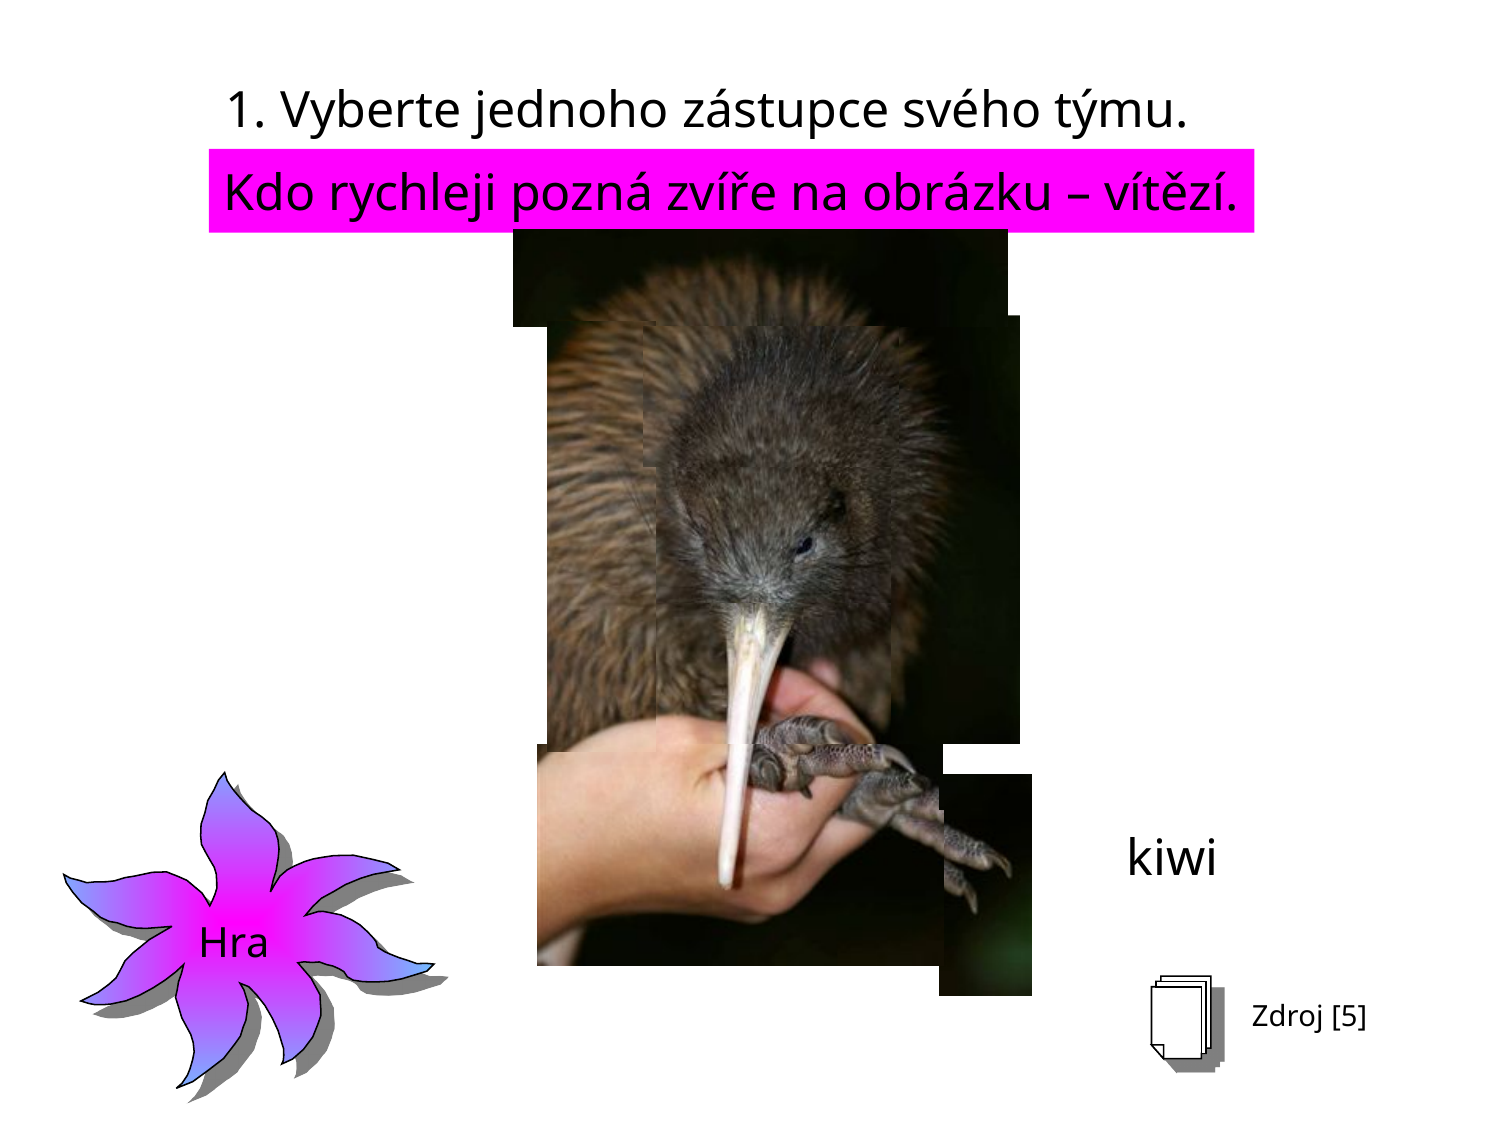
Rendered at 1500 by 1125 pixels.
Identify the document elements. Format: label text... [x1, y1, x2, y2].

text_box 1. Vyberte jednoho zástupce svého týmu. [210, 66, 1205, 148]
chart [513, 229, 1032, 996]
text_box [1151, 976, 1211, 1059]
text_box kiwi [1111, 814, 1234, 899]
text_box Hra [184, 904, 286, 978]
text_box [63, 772, 434, 1089]
text_box Zdroj [5] [1237, 987, 1382, 1044]
text_box Kdo rychleji pozná zvíře na obrázku – vítězí. [208, 148, 1255, 233]
